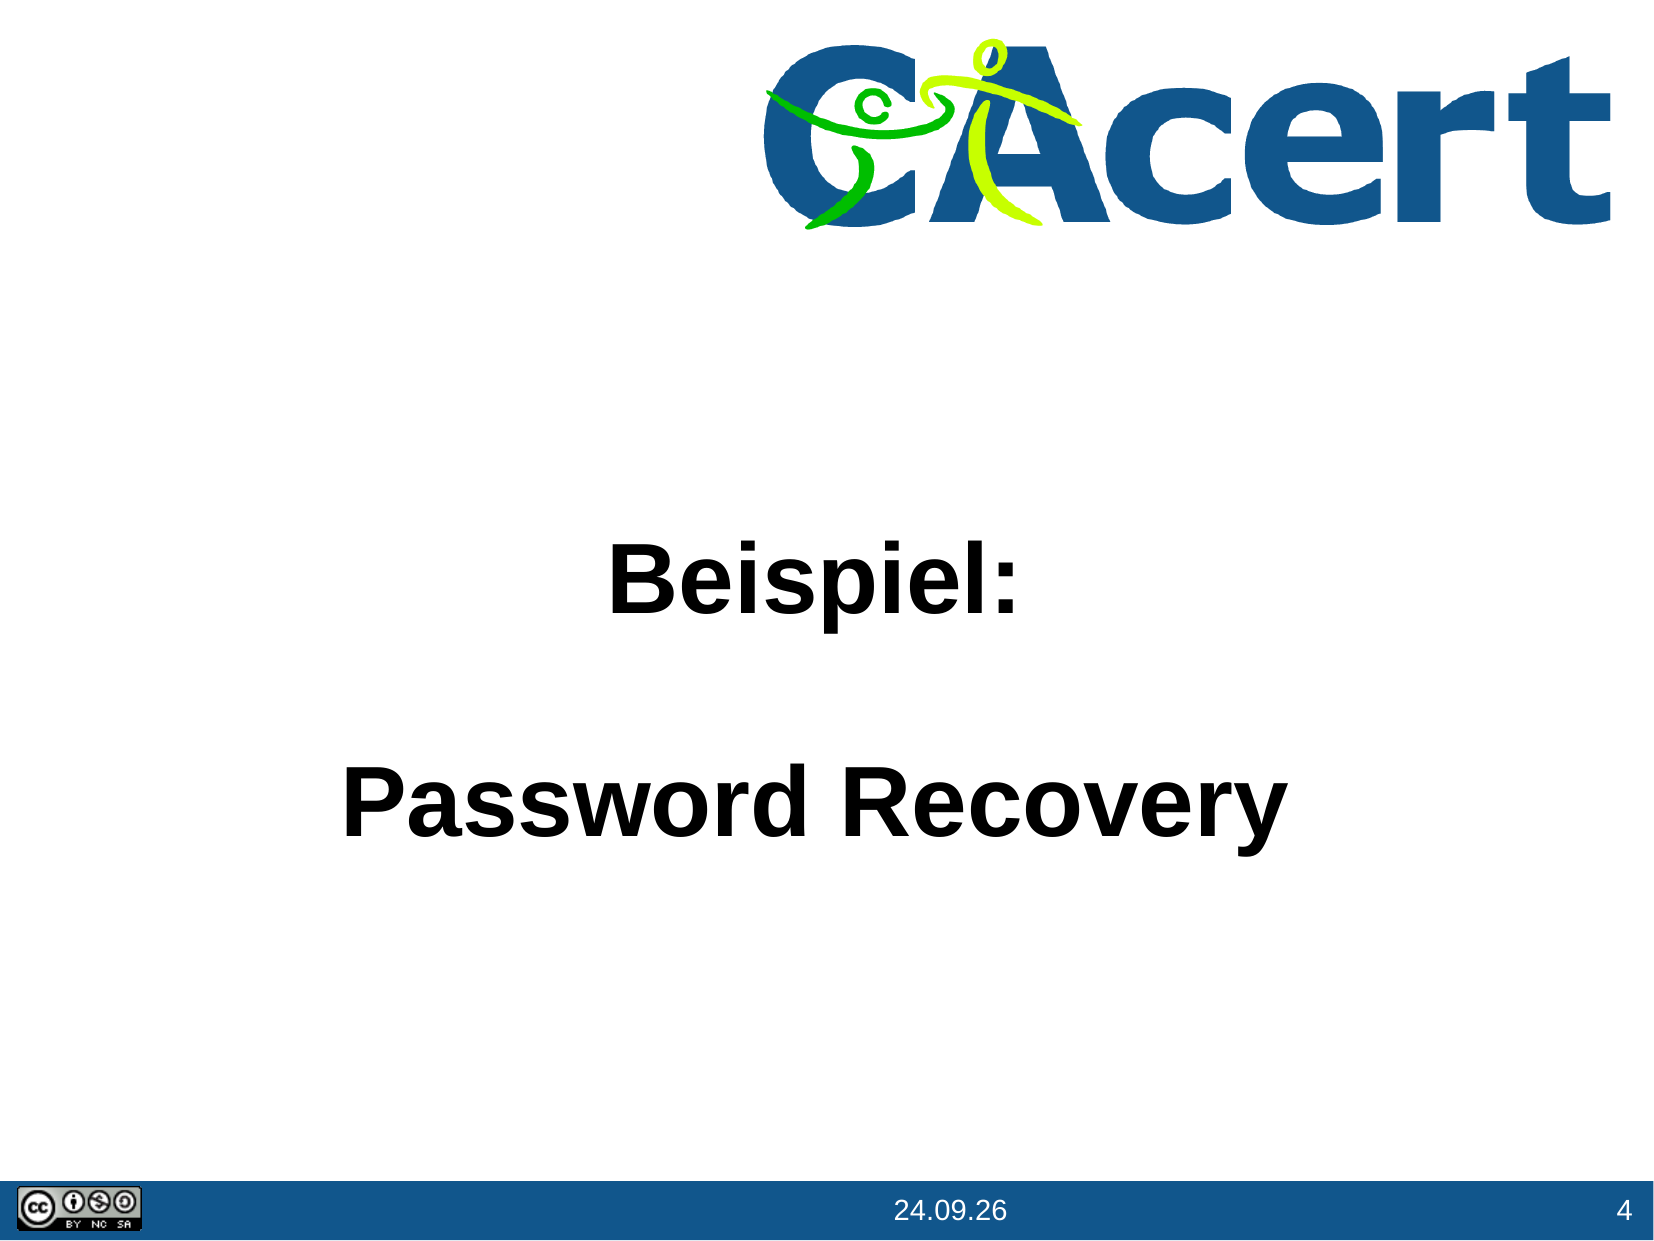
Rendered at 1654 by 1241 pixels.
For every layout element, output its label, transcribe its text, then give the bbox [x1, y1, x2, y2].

title Beispiel: Password Recovery [70, 265, 1560, 1115]
picture [761, 35, 1613, 231]
picture [17, 1186, 142, 1231]
